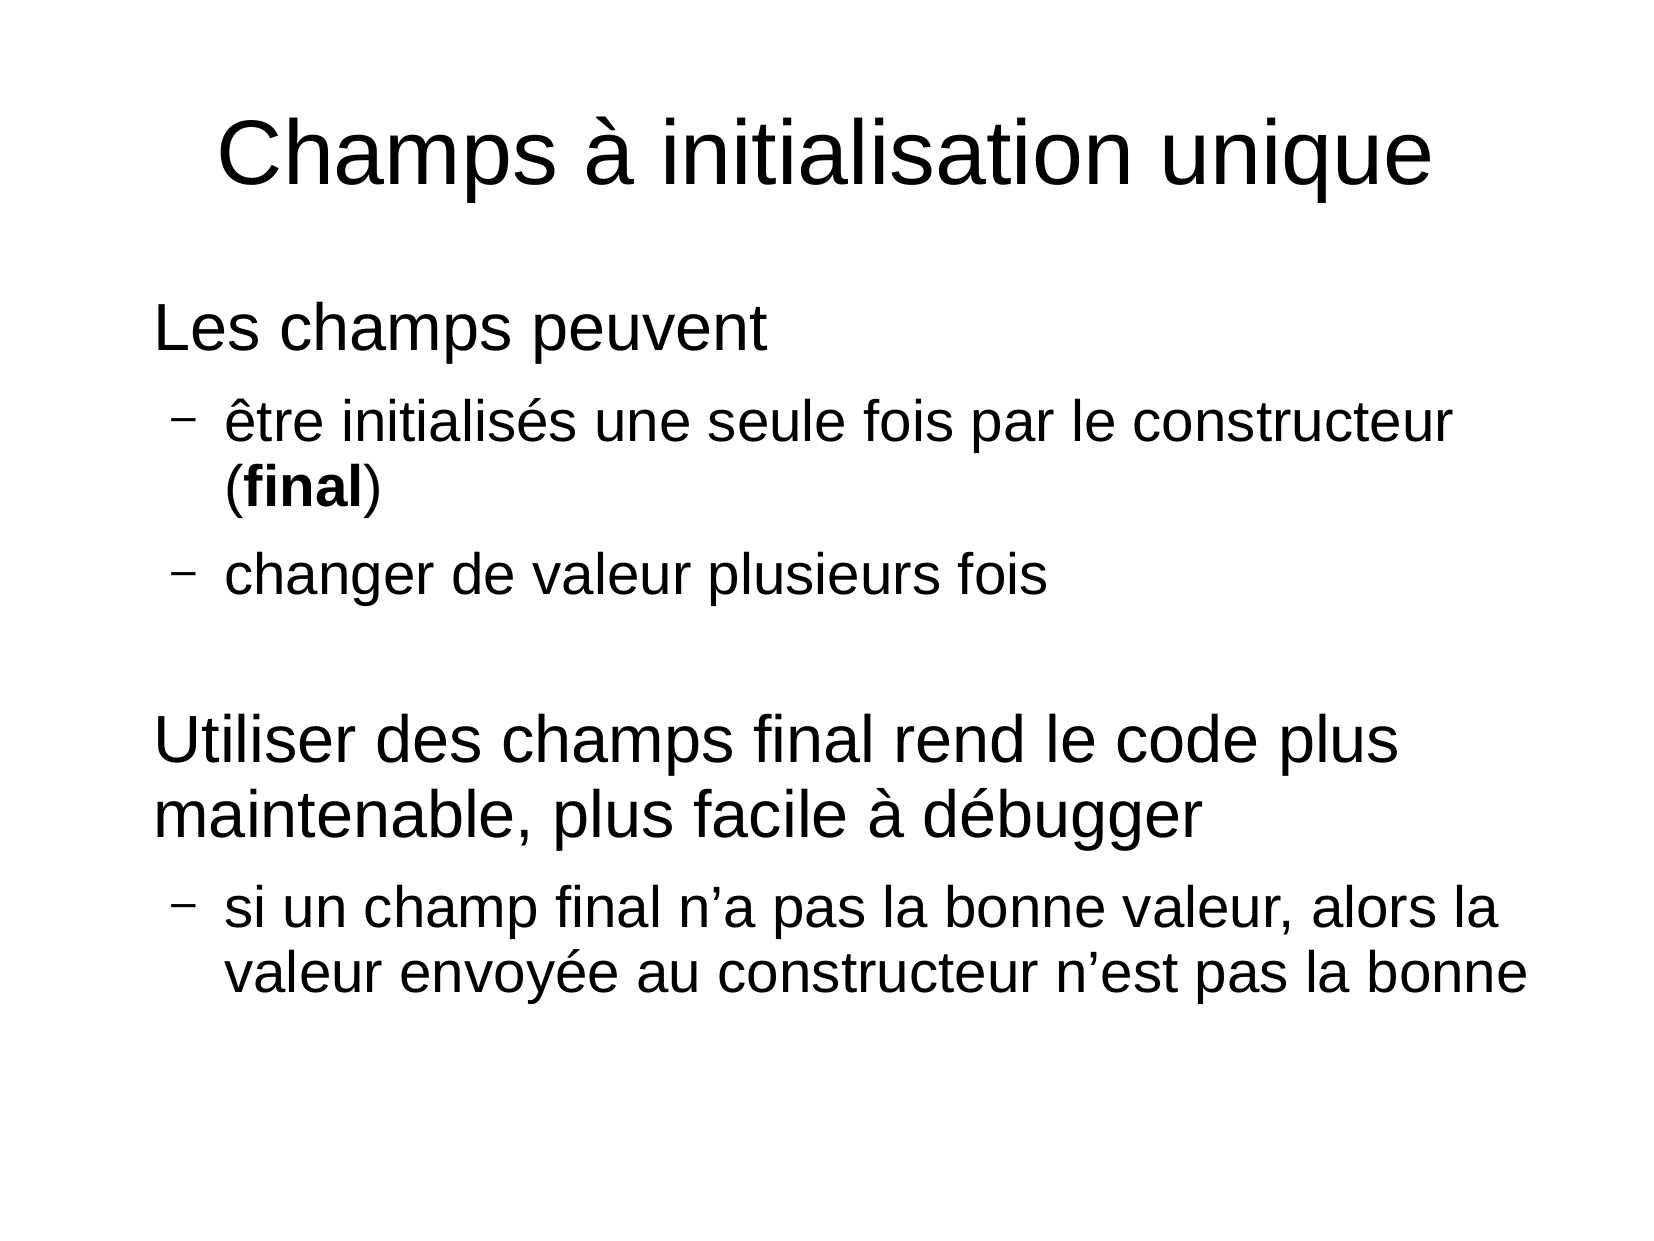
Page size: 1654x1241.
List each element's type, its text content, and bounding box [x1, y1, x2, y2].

list Les champs peuvent être initialisés une seule fois par le constructeur (final) changer de valeur plusieurs fois Utiliser des champs final rend le code plus maintenable, plus facile à débugger si un champ final n’a pas la bonne valeur, alors la valeur envoyée au constructeur n’est pas la bonne [82, 290, 1571, 1156]
title Champs à initialisation unique [82, 49, 1571, 257]
